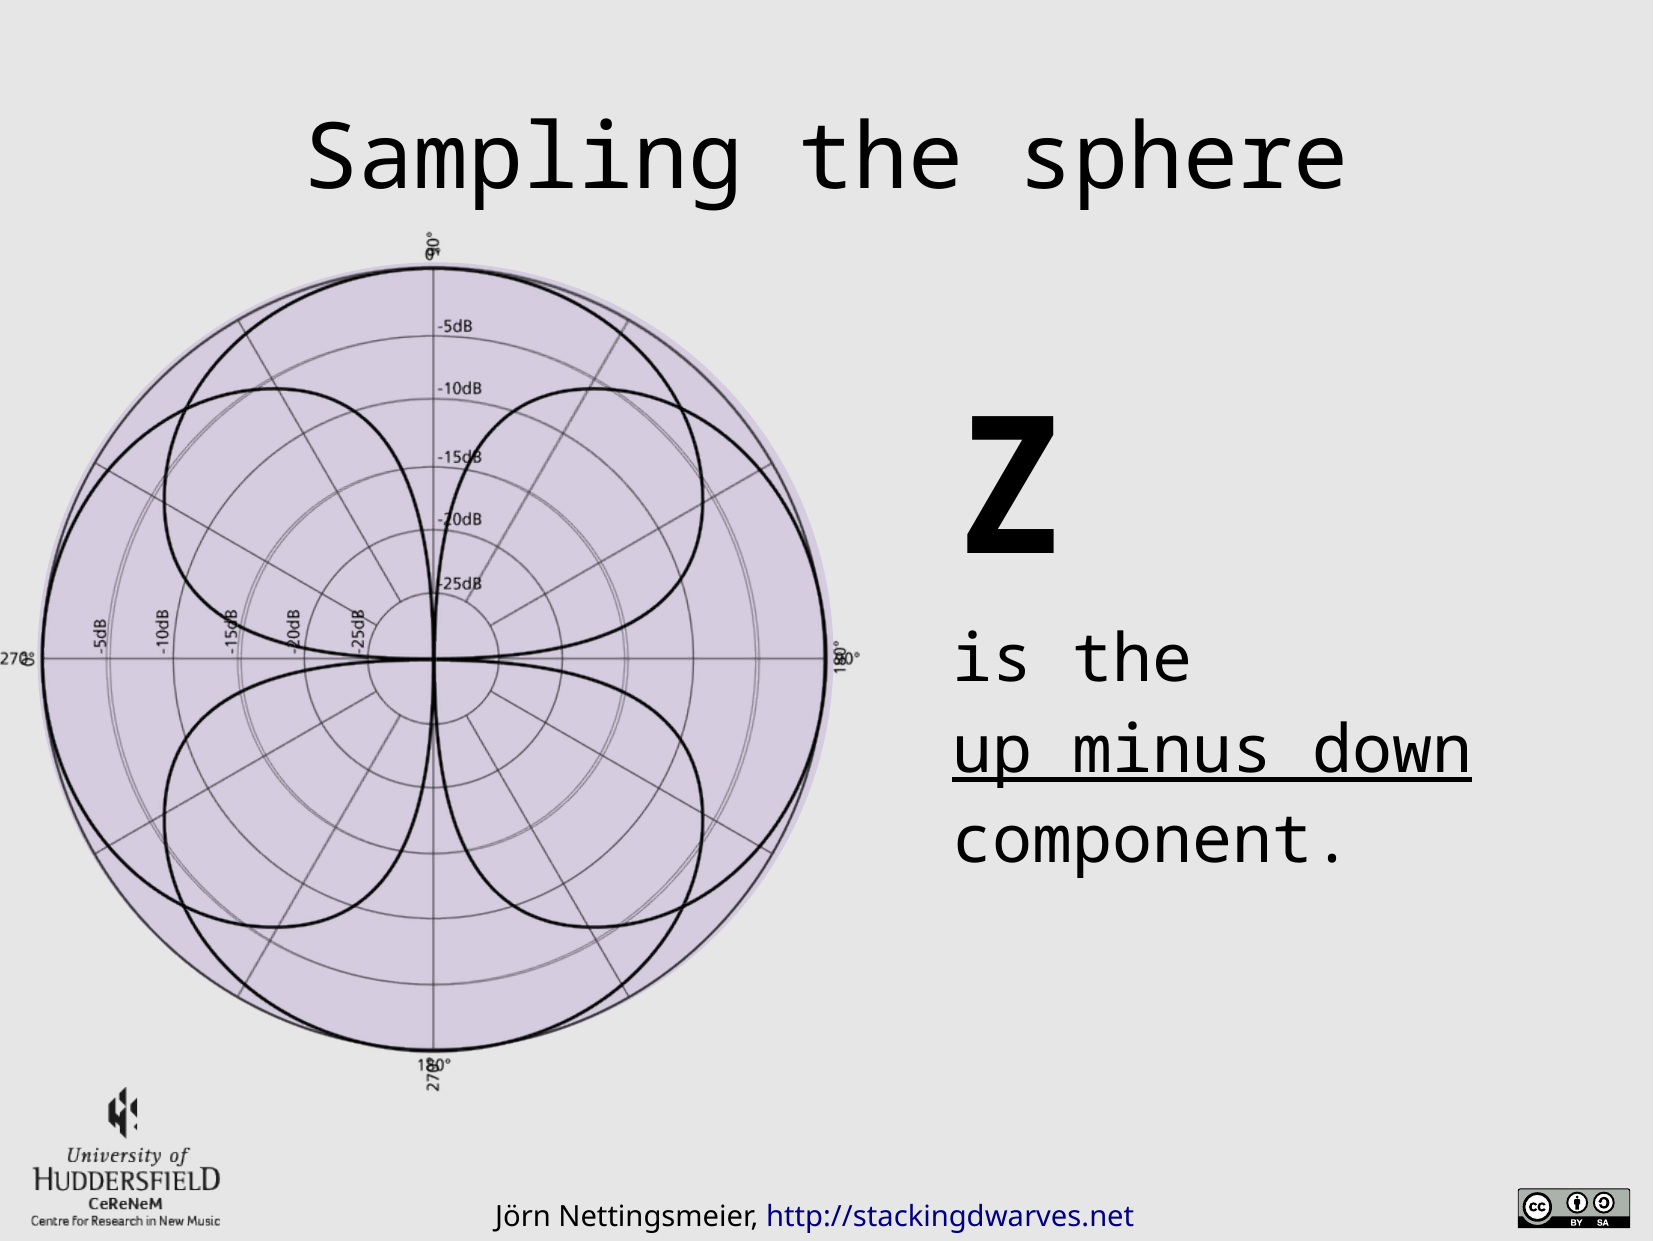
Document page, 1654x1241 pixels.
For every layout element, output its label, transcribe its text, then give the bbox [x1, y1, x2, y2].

picture [0, 212, 880, 1229]
text_box Z is the up minus down component. [937, 341, 1653, 1129]
title Sampling the sphere [82, 45, 1571, 261]
